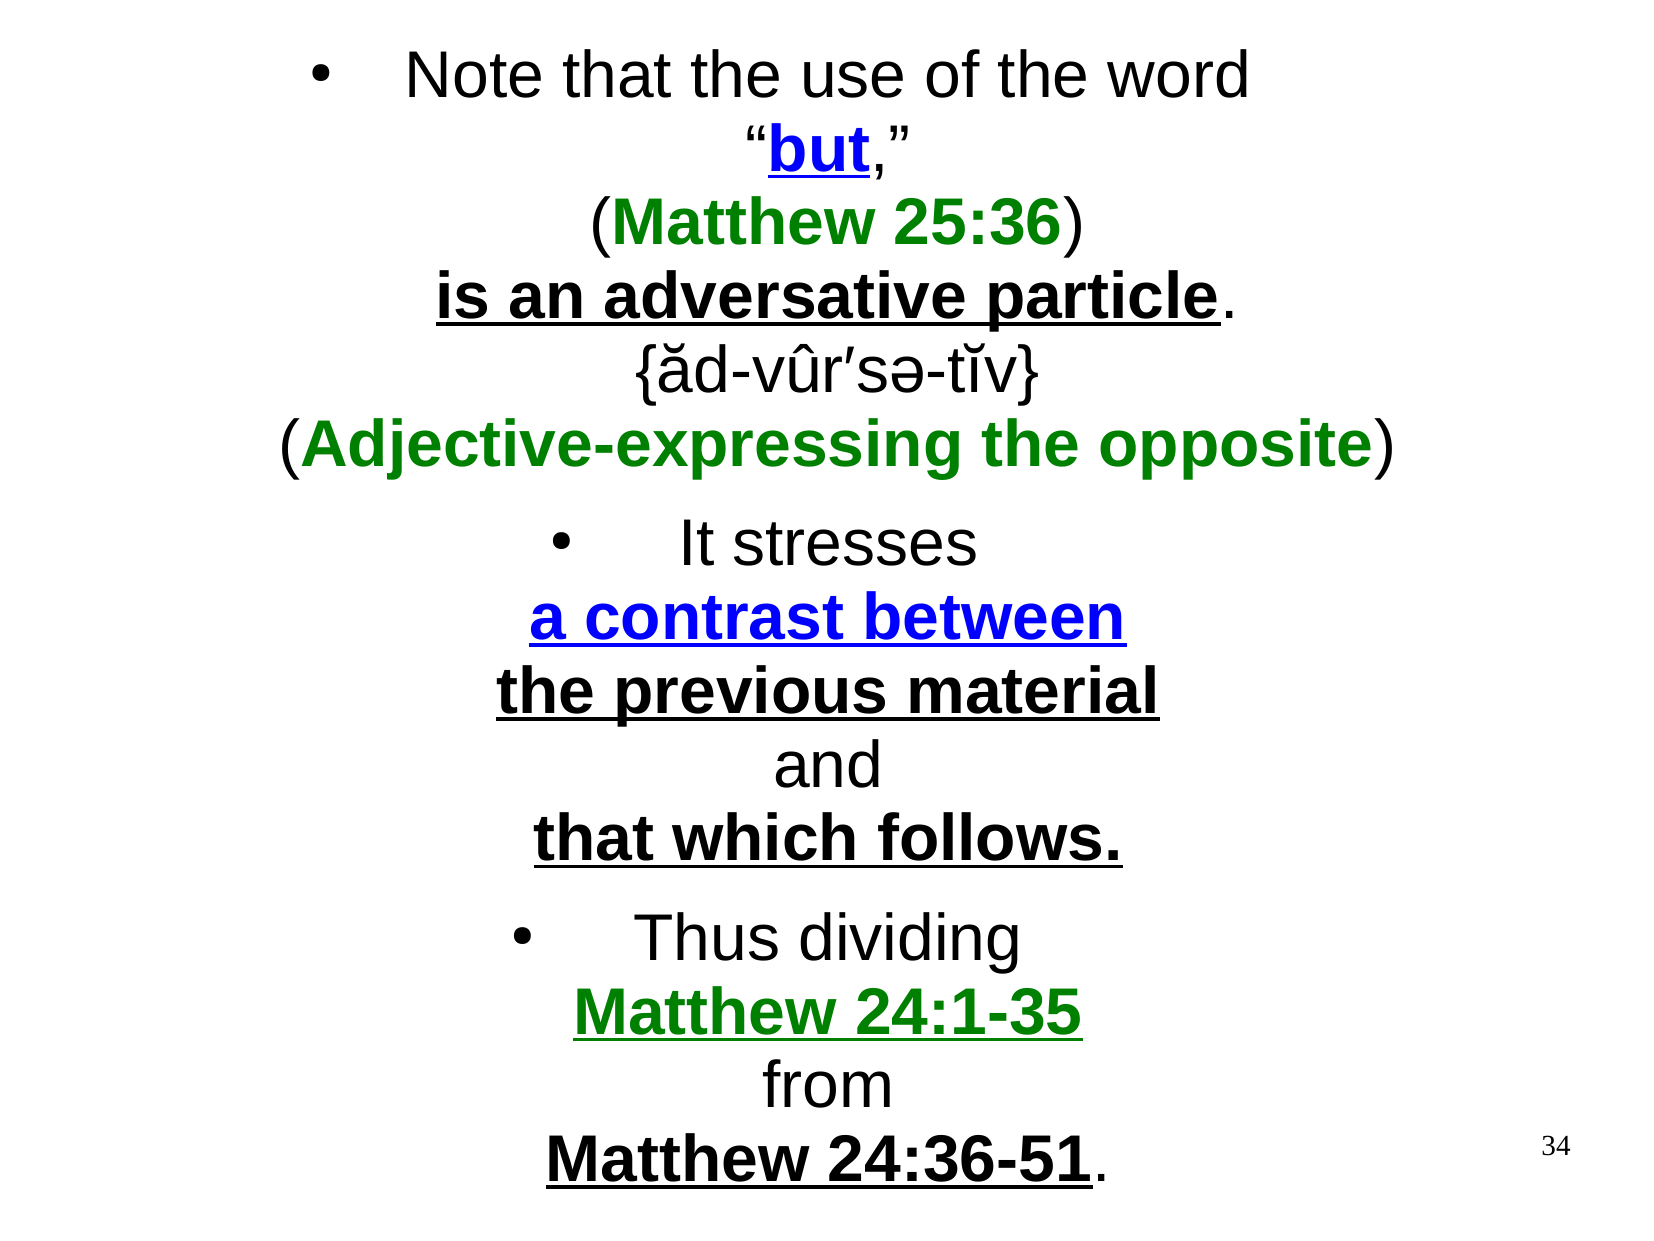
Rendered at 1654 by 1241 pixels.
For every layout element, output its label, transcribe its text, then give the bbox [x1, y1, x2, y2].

list Note that the use of the word “but,” (Matthew 25:36) is an adversative particle. {ăd-vûr′sə-tĭv} (Adjective-expressing the opposite) It stresses a contrast between the previous material and that which follows. Thus dividing Matthew 24:1-35 from Matthew 24:36-51. [0, 37, 1613, 1201]
